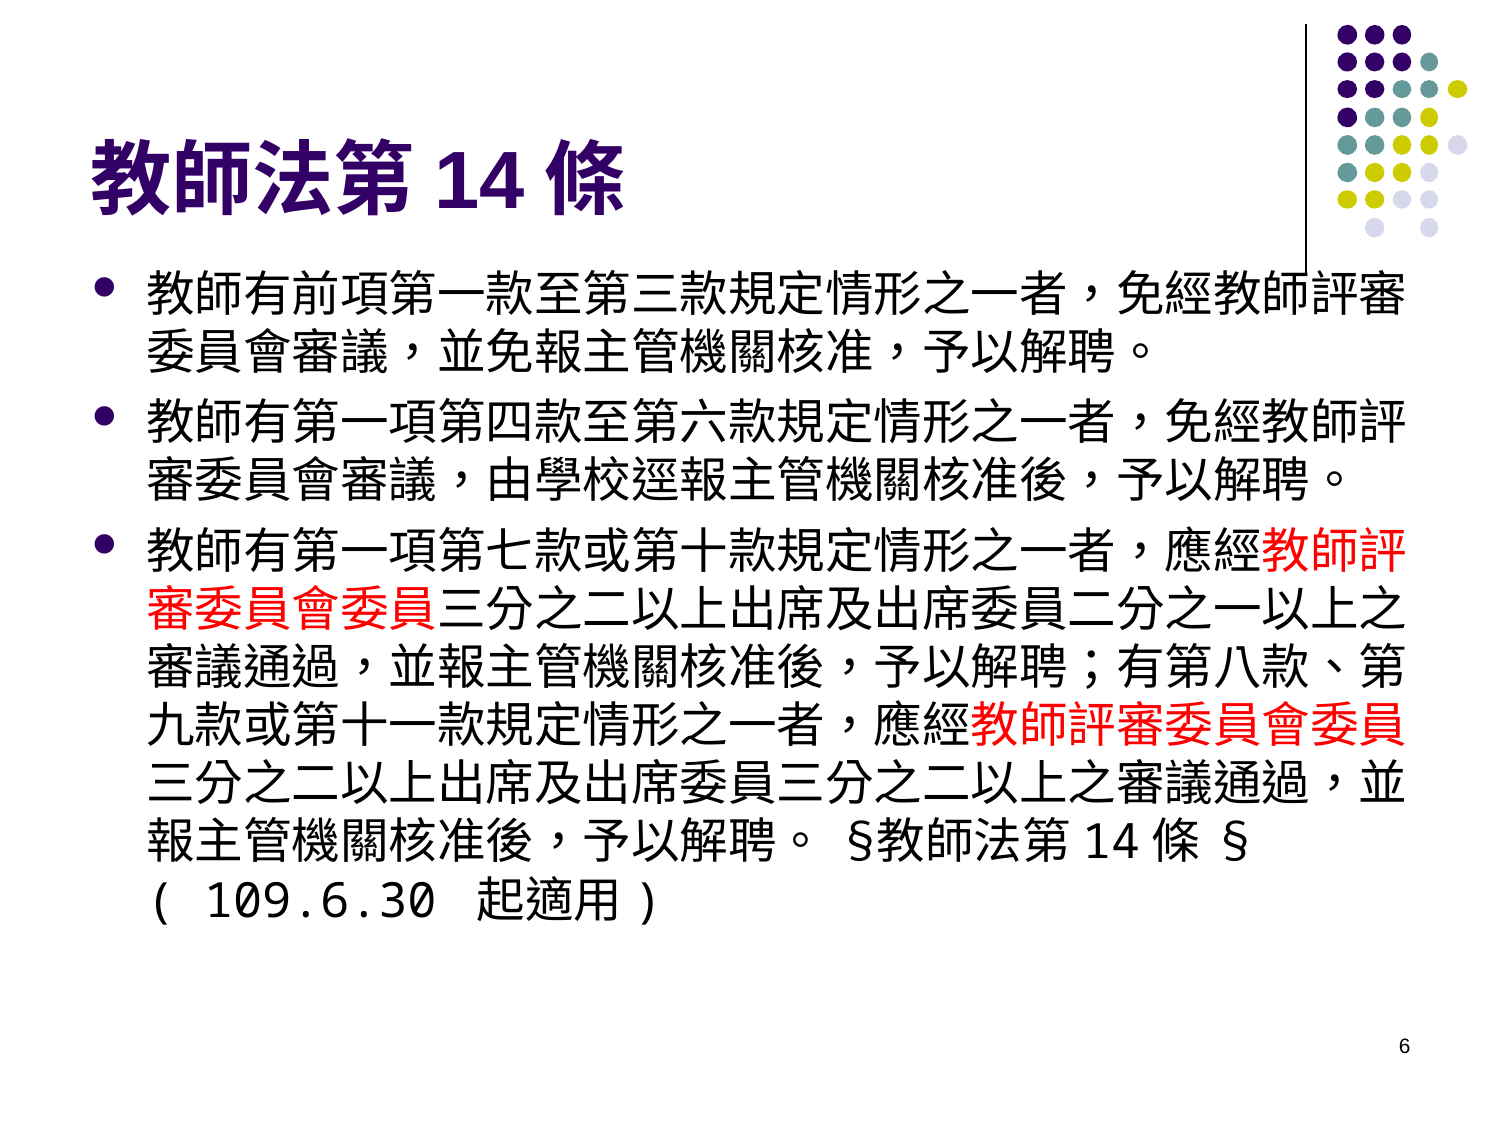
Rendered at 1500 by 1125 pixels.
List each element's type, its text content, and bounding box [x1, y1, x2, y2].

list 教師有前項第一款至第三款規定情形之一者，免經教師評審委員會審議，並免報主管機關核准，予以解聘。 教師有第一項第四款至第六款規定情形之一者，免經教師評審委員會審議，由學校逕報主管機關核准後，予以解聘。 教師有第一項第七款或第十款規定情形之一者，應經教師評審委員會委員三分之二以上出席及出席委員二分之一以上之審議通過，並報主管機關核准後，予以解聘；有第八款、第九款或第十一款規定情形之一者，應經教師評審委員會委員三分之二以上出席及出席委員三分之二以上之審議通過，並報主管機關核准後，予以解聘。§教師法第14條§ ( 109.6.30 起適用) [76, 255, 1424, 980]
text_box <number> [1074, 1025, 1426, 1101]
title 教師法第14條 [74, 20, 1313, 233]
